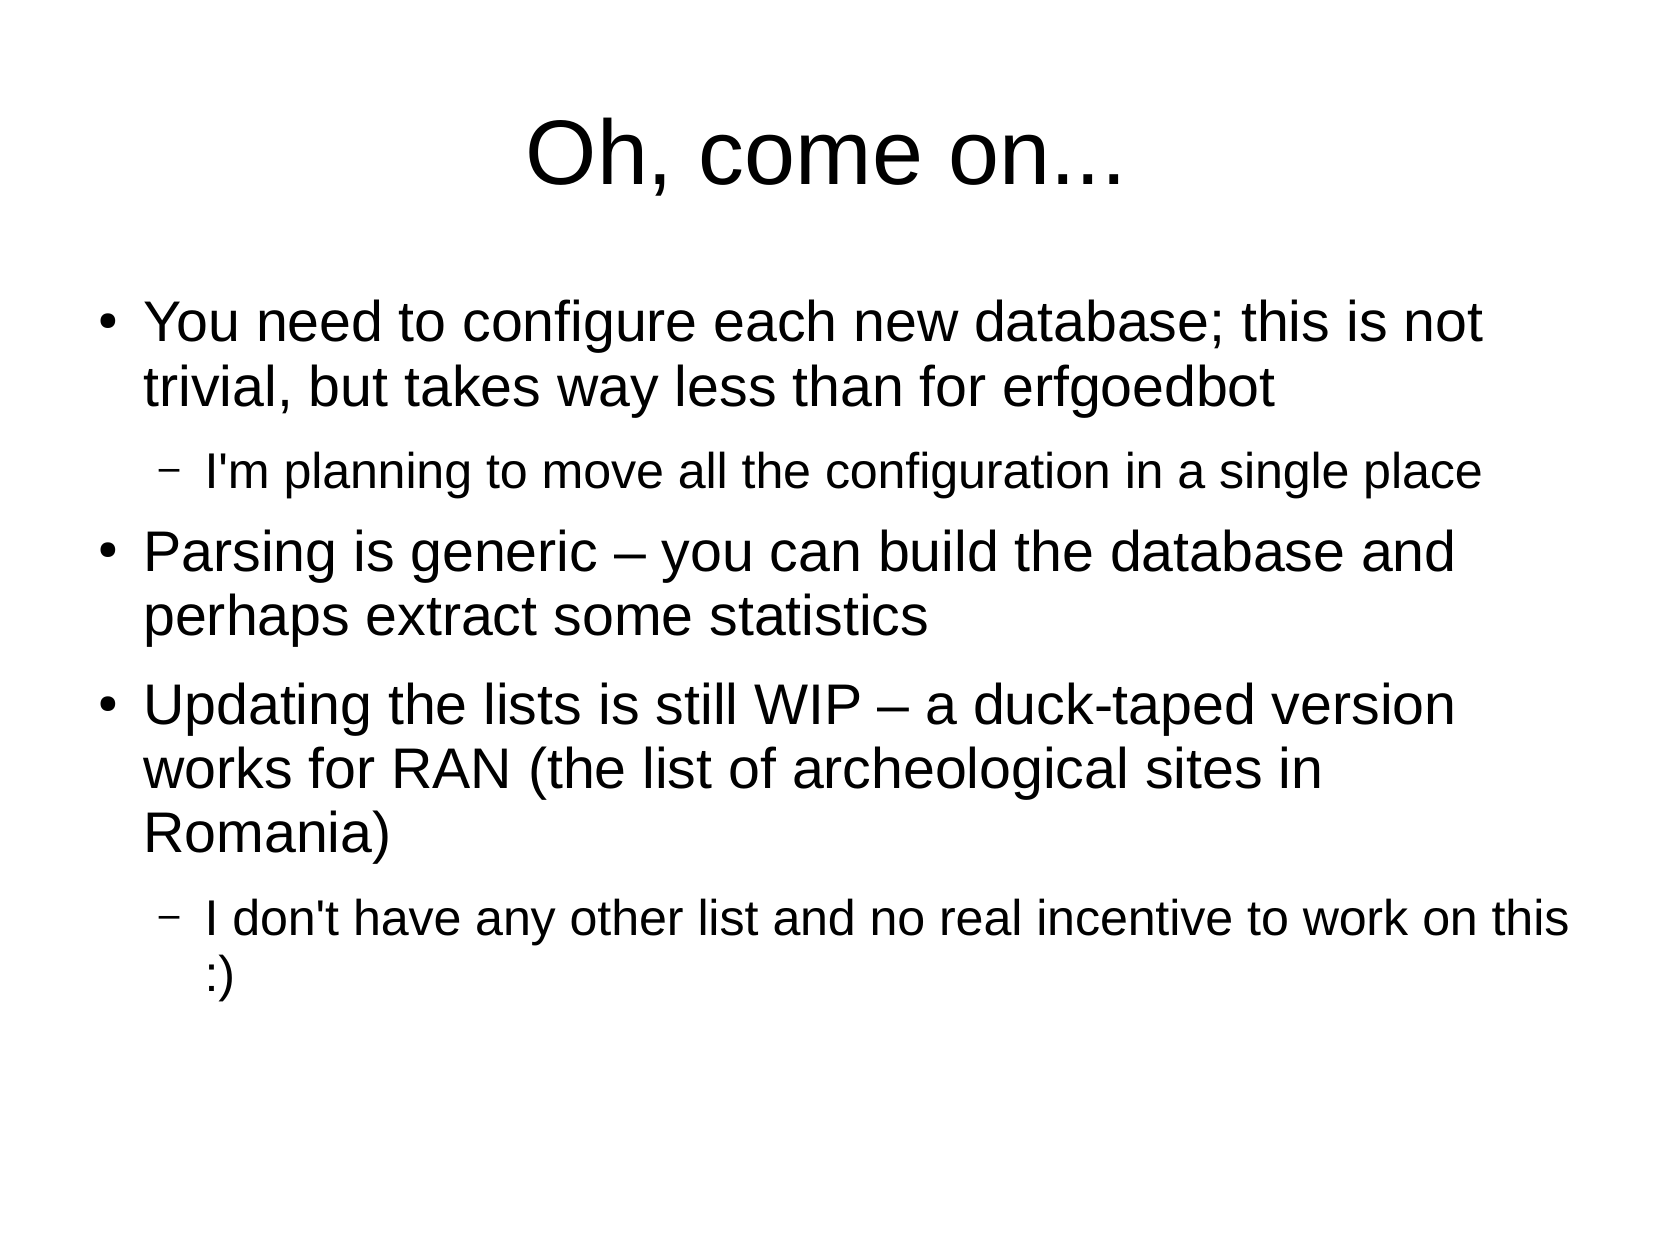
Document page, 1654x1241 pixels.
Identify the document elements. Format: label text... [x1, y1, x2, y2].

list You need to configure each new database; this is not trivial, but takes way less than for erfgoedbot I'm planning to move all the configuration in a single place Parsing is generic – you can build the database and perhaps extract some statistics Updating the lists is still WIP – a duck-taped version works for RAN (the list of archeological sites in Romania) I don't have any other list and no real incentive to work on this :) [82, 290, 1571, 1010]
title Oh, come on... [82, 49, 1571, 257]
